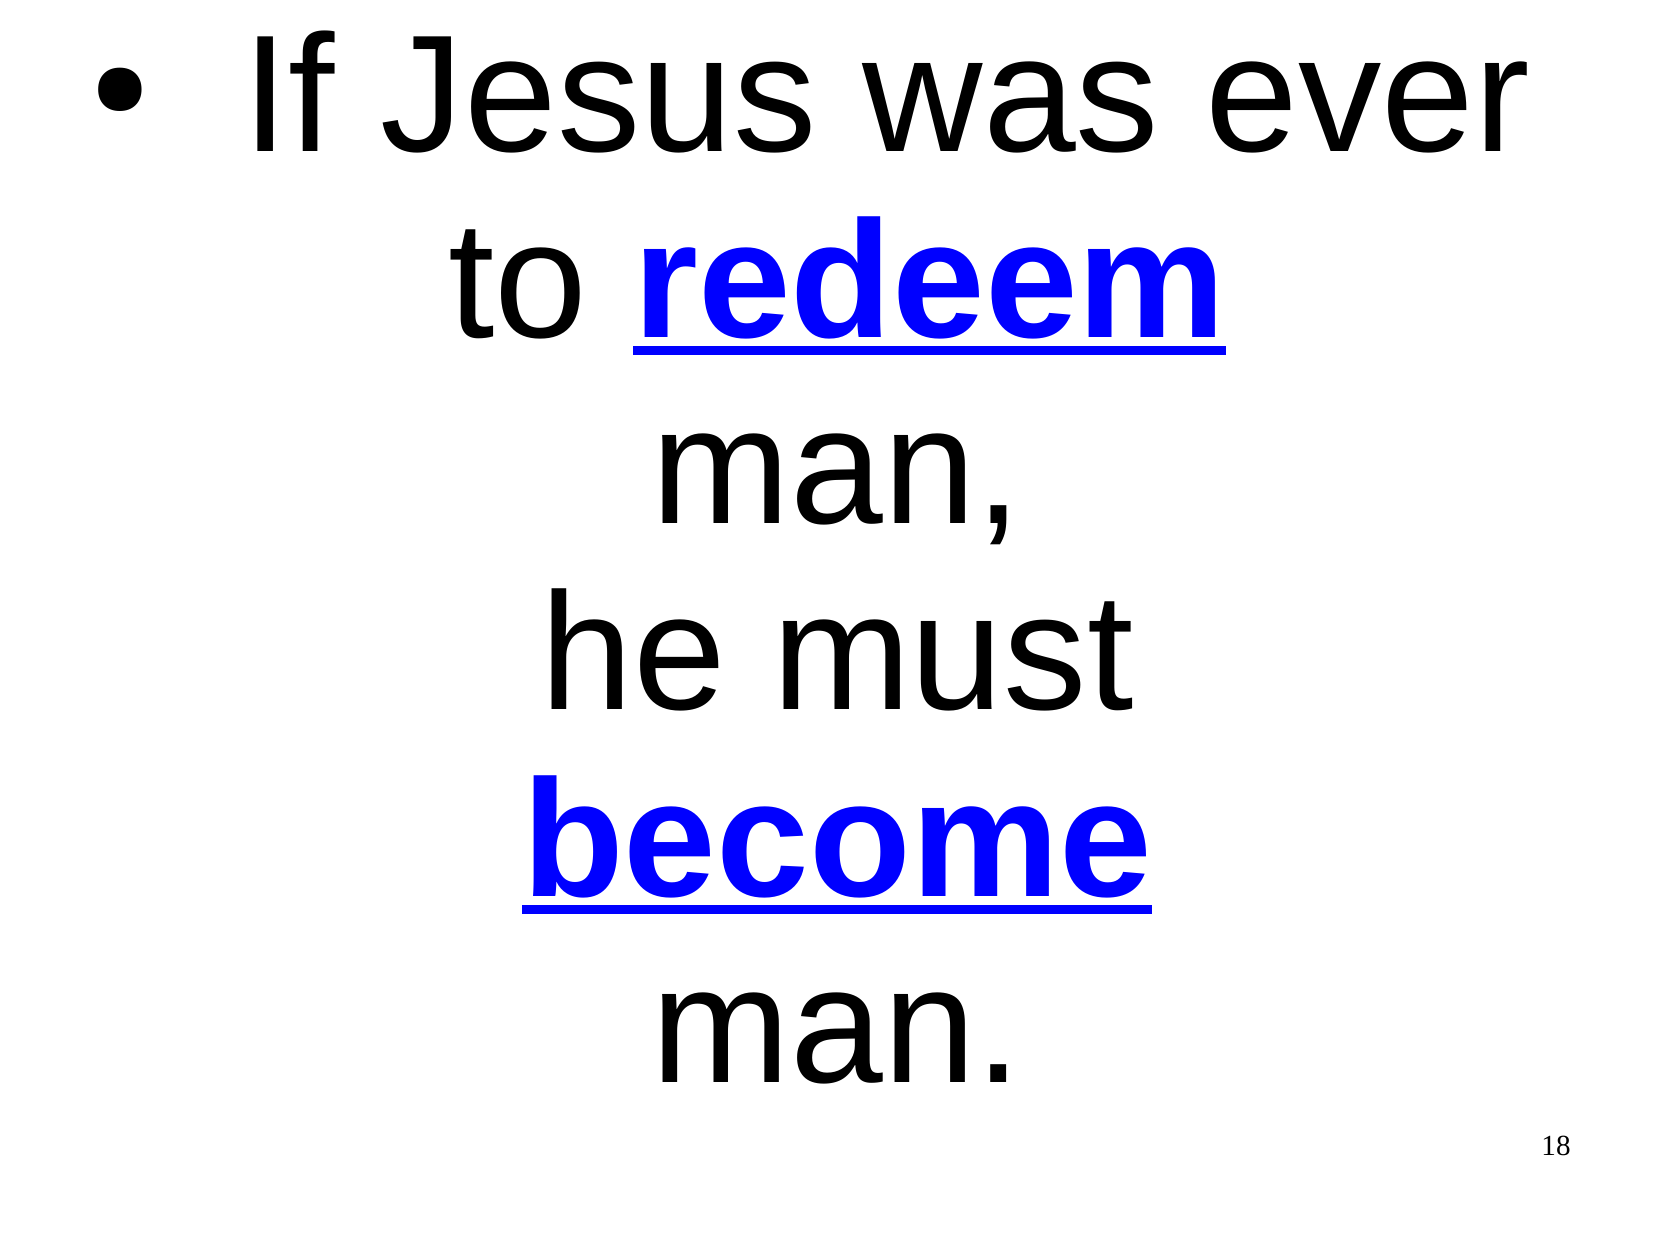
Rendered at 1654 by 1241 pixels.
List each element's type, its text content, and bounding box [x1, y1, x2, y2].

list If Jesus was ever to redeem man, he must become man. [0, 0, 1651, 1238]
